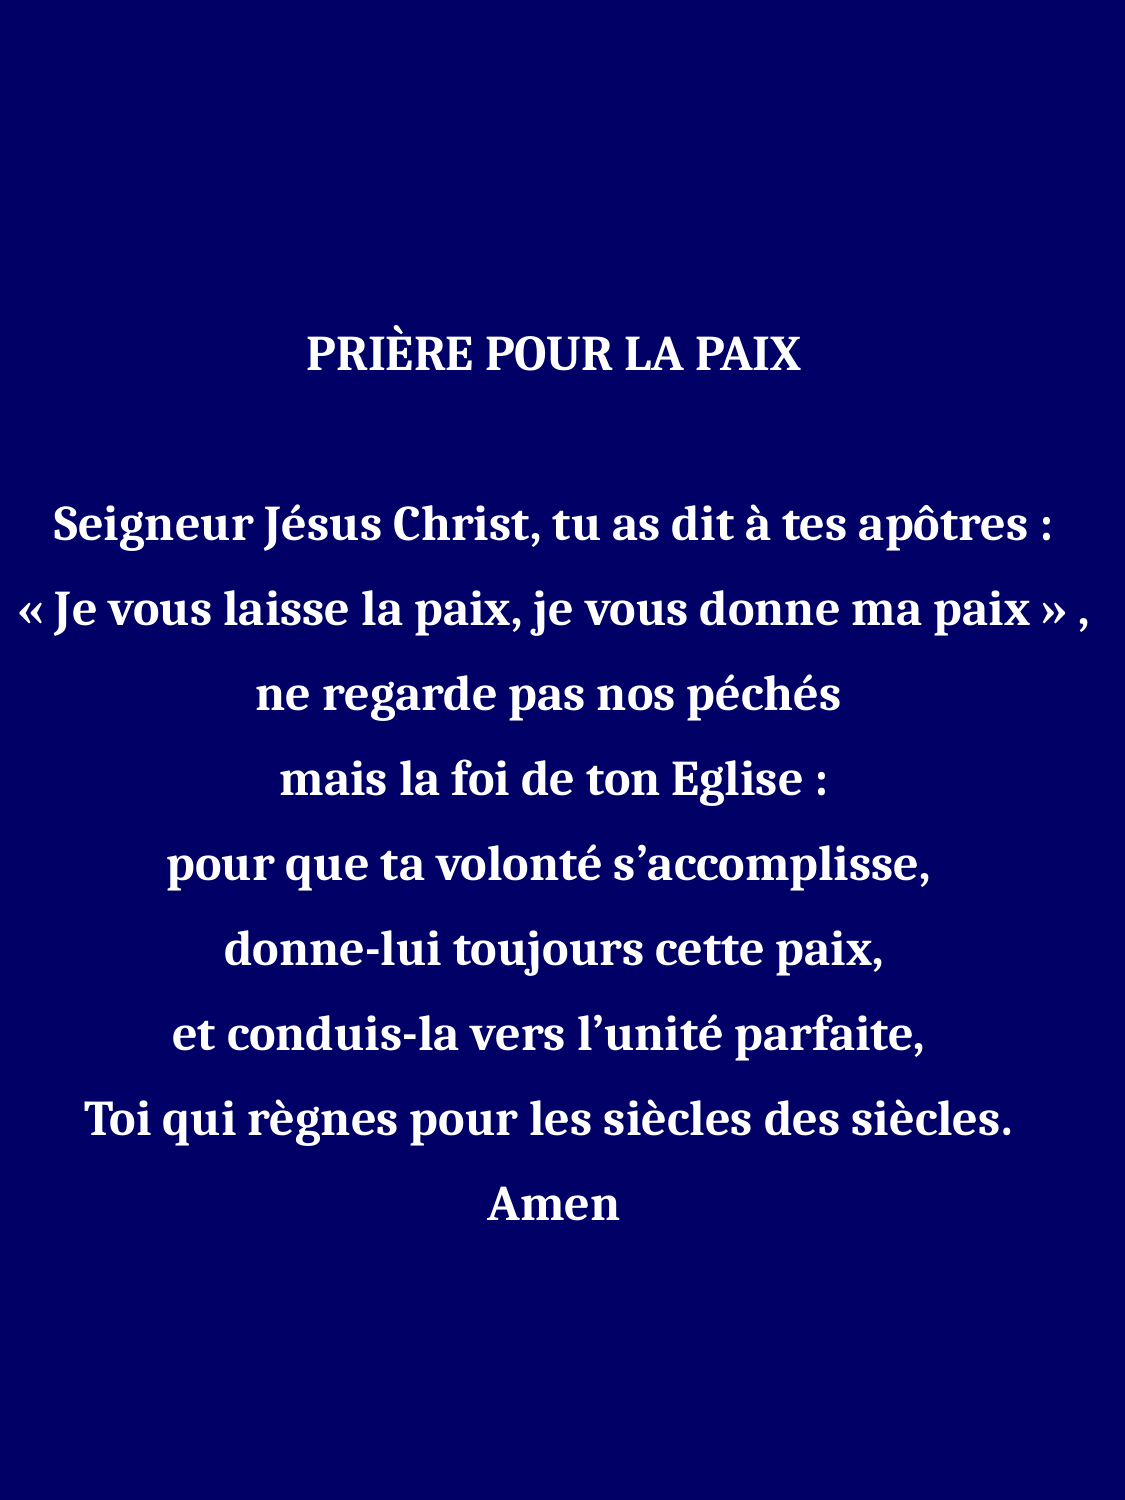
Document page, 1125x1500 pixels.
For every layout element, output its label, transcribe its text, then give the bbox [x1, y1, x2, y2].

text_box PRIÈRE POUR LA PAIX Seigneur Jésus Christ, tu as dit à tes apôtres : « Je vous laisse la paix, je vous donne ma paix » , ne regarde pas nos péchés mais la foi de ton Eglise : pour que ta volonté s’accomplisse, donne-lui toujours cette paix, et conduis-la vers l’unité parfaite, Toi qui règnes pour les siècles des siècles. Amen [0, 312, 1125, 1238]
